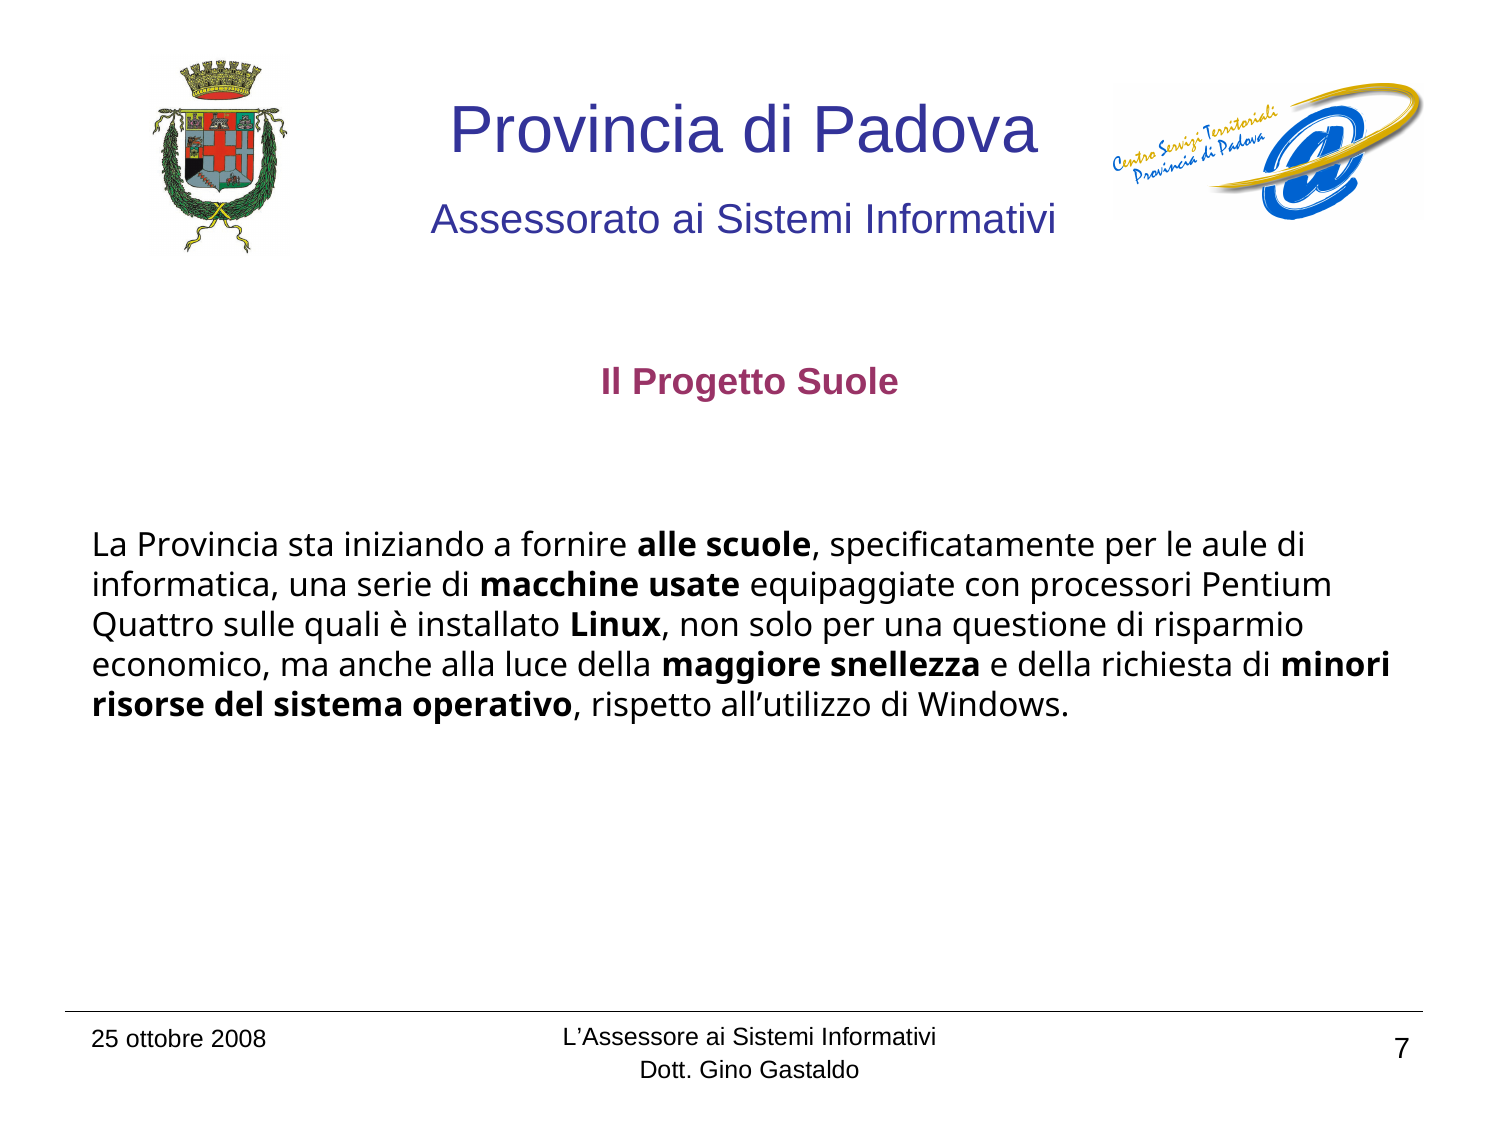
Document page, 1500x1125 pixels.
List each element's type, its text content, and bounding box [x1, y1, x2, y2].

picture [149, 54, 290, 256]
text_box Il Progetto Suole [125, 348, 1376, 410]
picture [1113, 83, 1424, 220]
text_box La Provincia sta iniziando a fornire alle scuole, specificatamente per le aule di informatica, una serie di macchine usate equipaggiate con processori Pentium Quattro sulle quali è installato Linux, non solo per una questione di risparmio economico, ma anche alla luce della maggiore snellezza e della richiesta di minori risorse del sistema operativo, rispetto all’utilizzo di Windows. [76, 515, 1412, 731]
